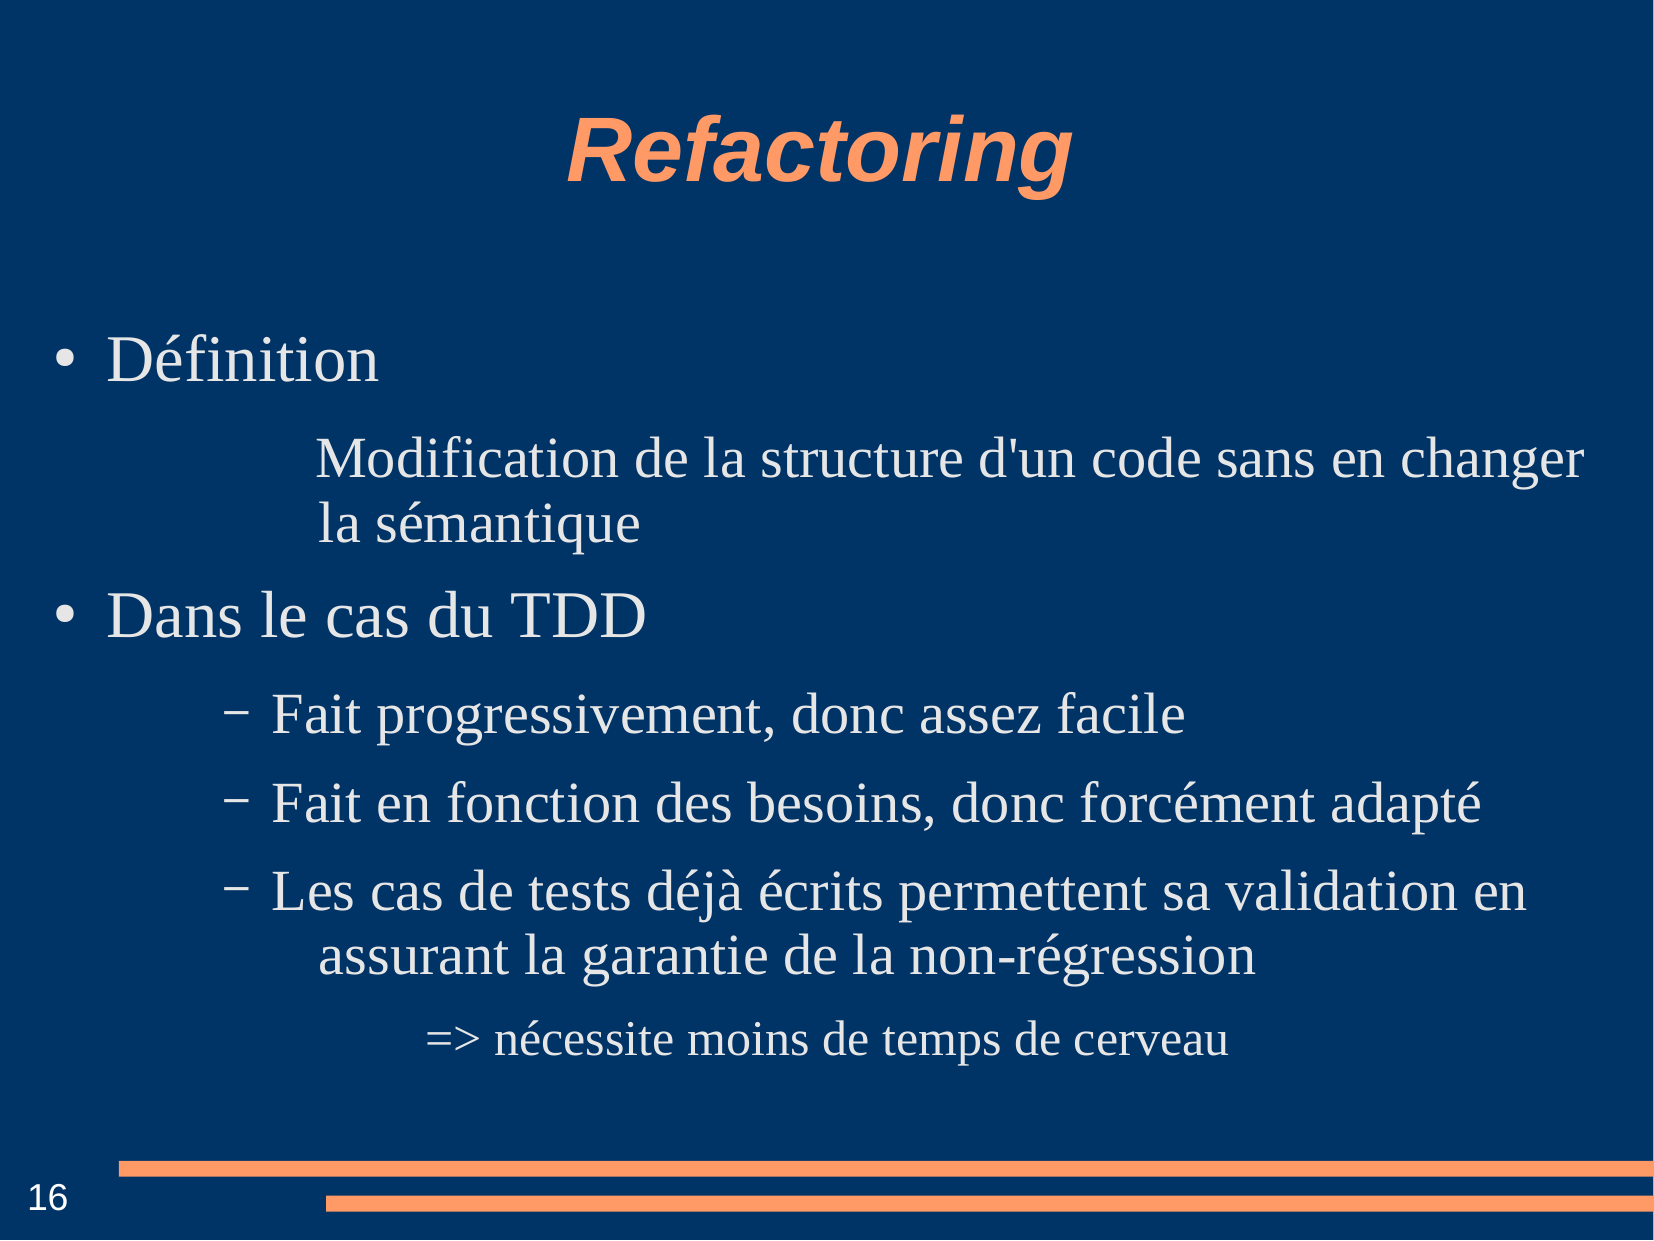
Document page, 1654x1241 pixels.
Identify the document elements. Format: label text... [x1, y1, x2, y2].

title Refactoring [35, 46, 1607, 254]
list Définition Modification de la structure d'un code sans en changer la sémantique Dans le cas du TDD Fait progressivement, donc assez facile Fait en fonction des besoins, donc forcément adapté Les cas de tests déjà écrits permettent sa validation en assurant la garantie de la non-régression => nécessite moins de temps de cerveau [35, 322, 1607, 1099]
